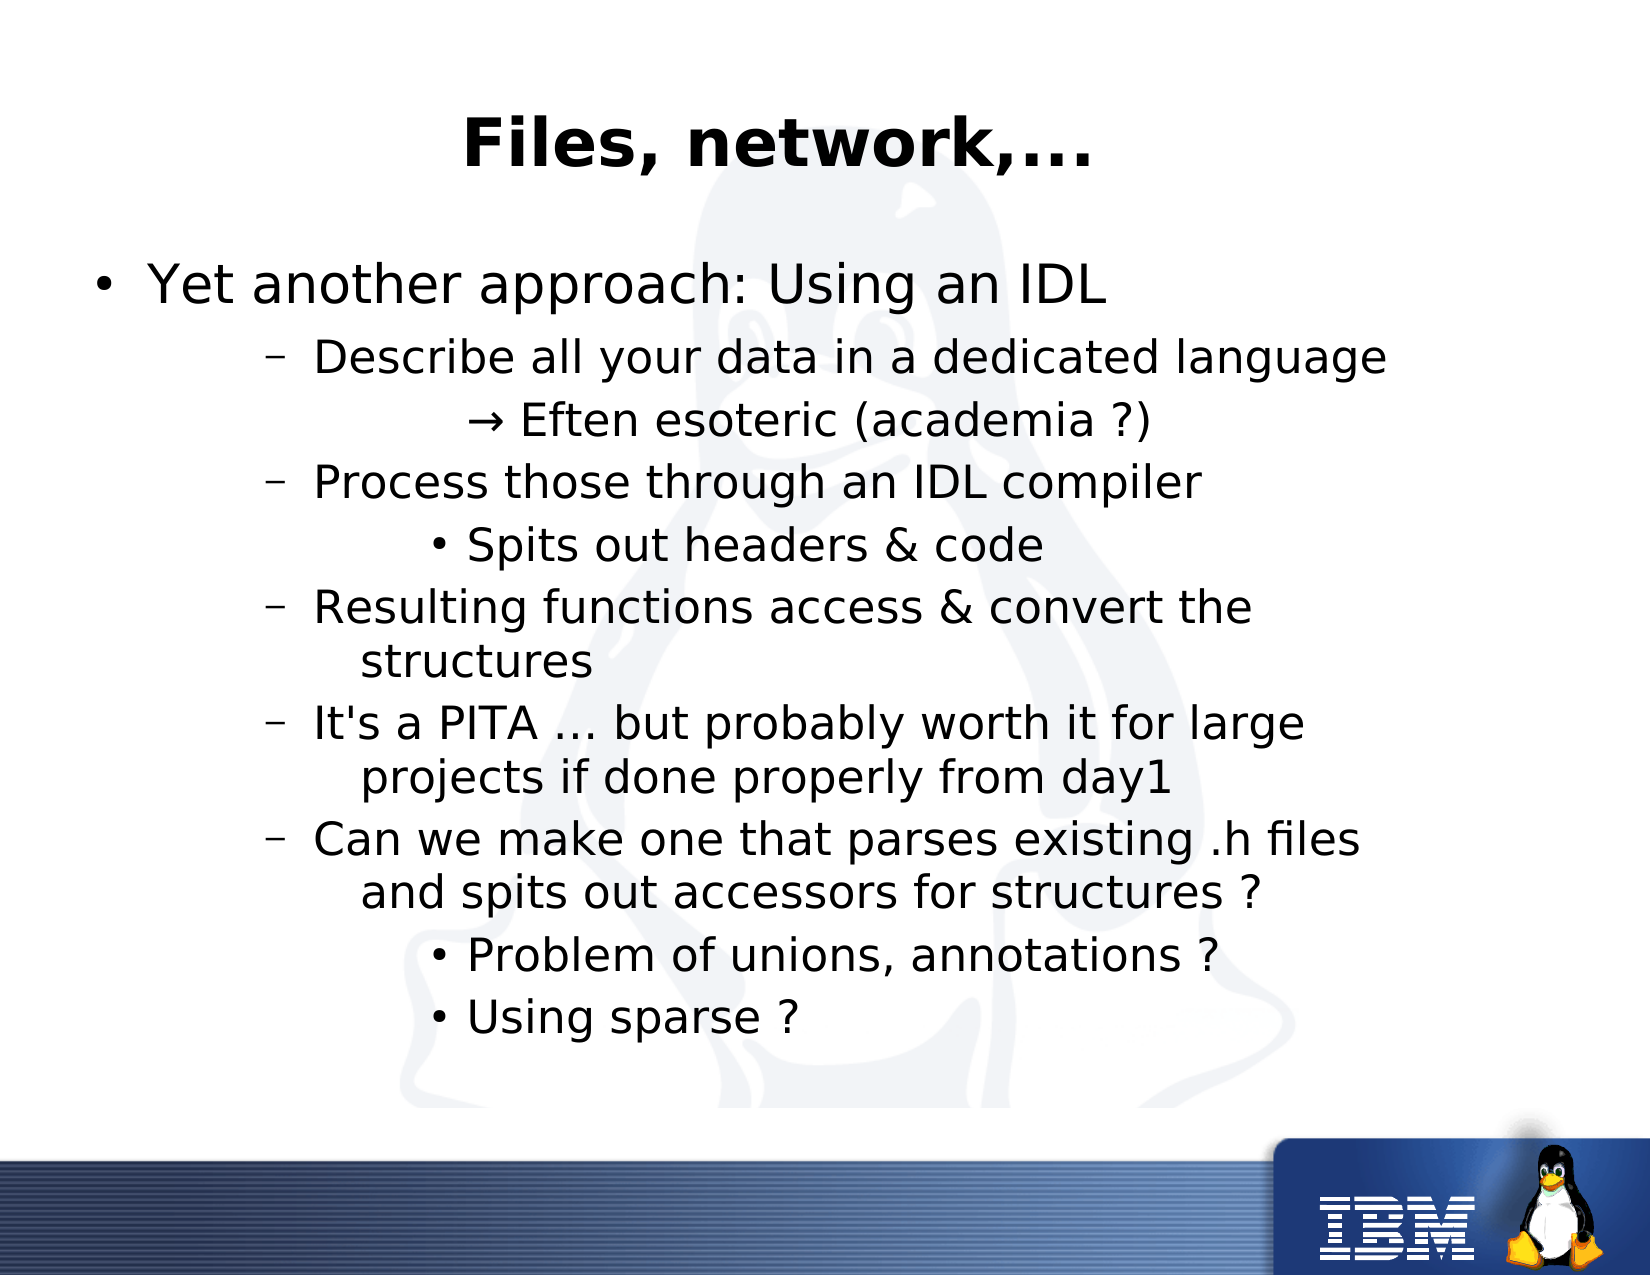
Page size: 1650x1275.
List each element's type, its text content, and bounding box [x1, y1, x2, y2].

title Files, network,... [76, 76, 1457, 211]
list Yet another approach: Using an IDL Describe all your data in a dedicated language → Eften esoteric (academia ?) Process those through an IDL compiler Spits out headers & code Resulting functions access & convert the structures It's a PITA … but probably worth it for large projects if done properly from day1 Can we make one that parses existing .h files and spits out accessors for structures ? Problem of unions, annotations ? Using sparse ? [76, 253, 1457, 1147]
